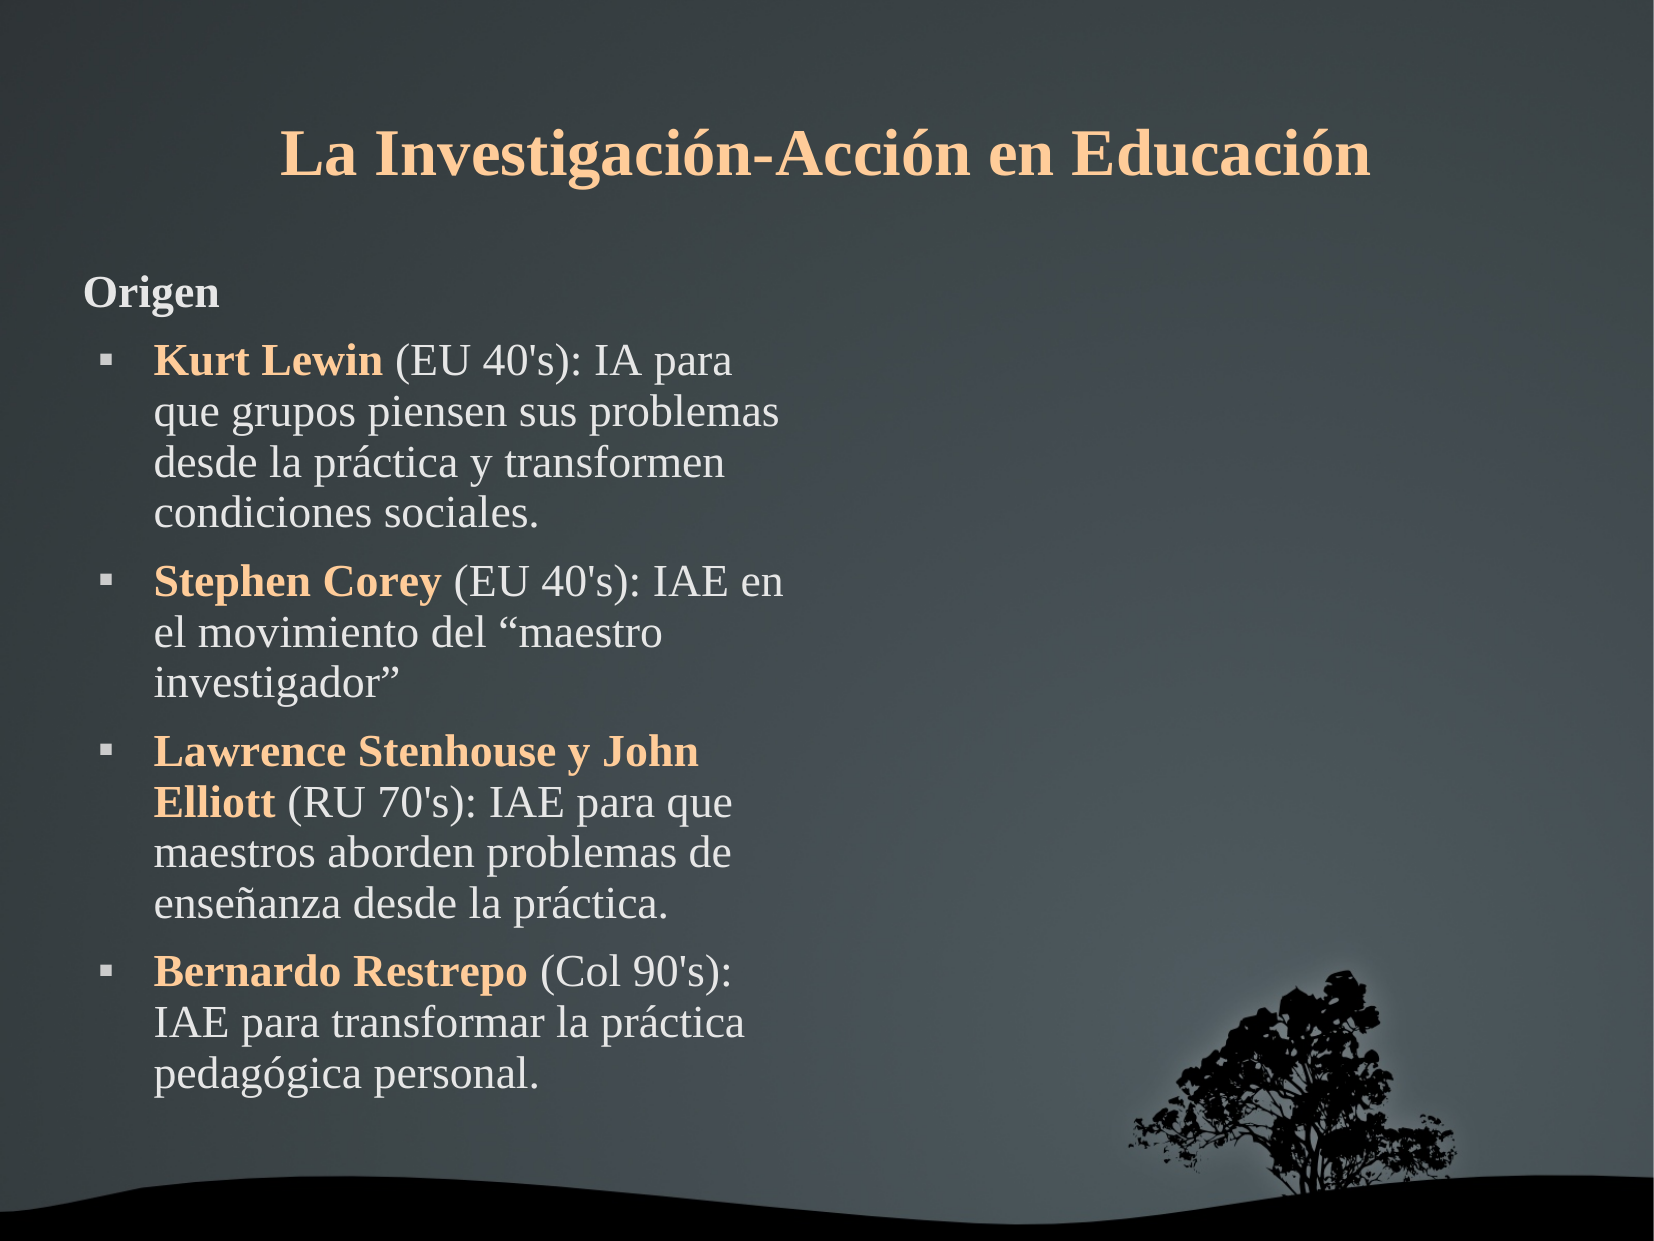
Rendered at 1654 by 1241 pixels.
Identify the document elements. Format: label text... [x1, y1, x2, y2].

title La Investigación-Acción en Educación [82, 56, 1571, 250]
list Origen Kurt Lewin (EU 40's): IA para que grupos piensen sus problemas desde la práctica y transformen condiciones sociales. Stephen Corey (EU 40's): IAE en el movimiento del “maestro investigador” Lawrence Stenhouse y John Elliott (RU 70's): IAE para que maestros aborden problemas de enseñanza desde la práctica. Bernardo Restrepo (Col 90's): IAE para transformar la práctica pedagógica personal. [82, 266, 809, 1099]
picture [0, 0, 1654, 1241]
